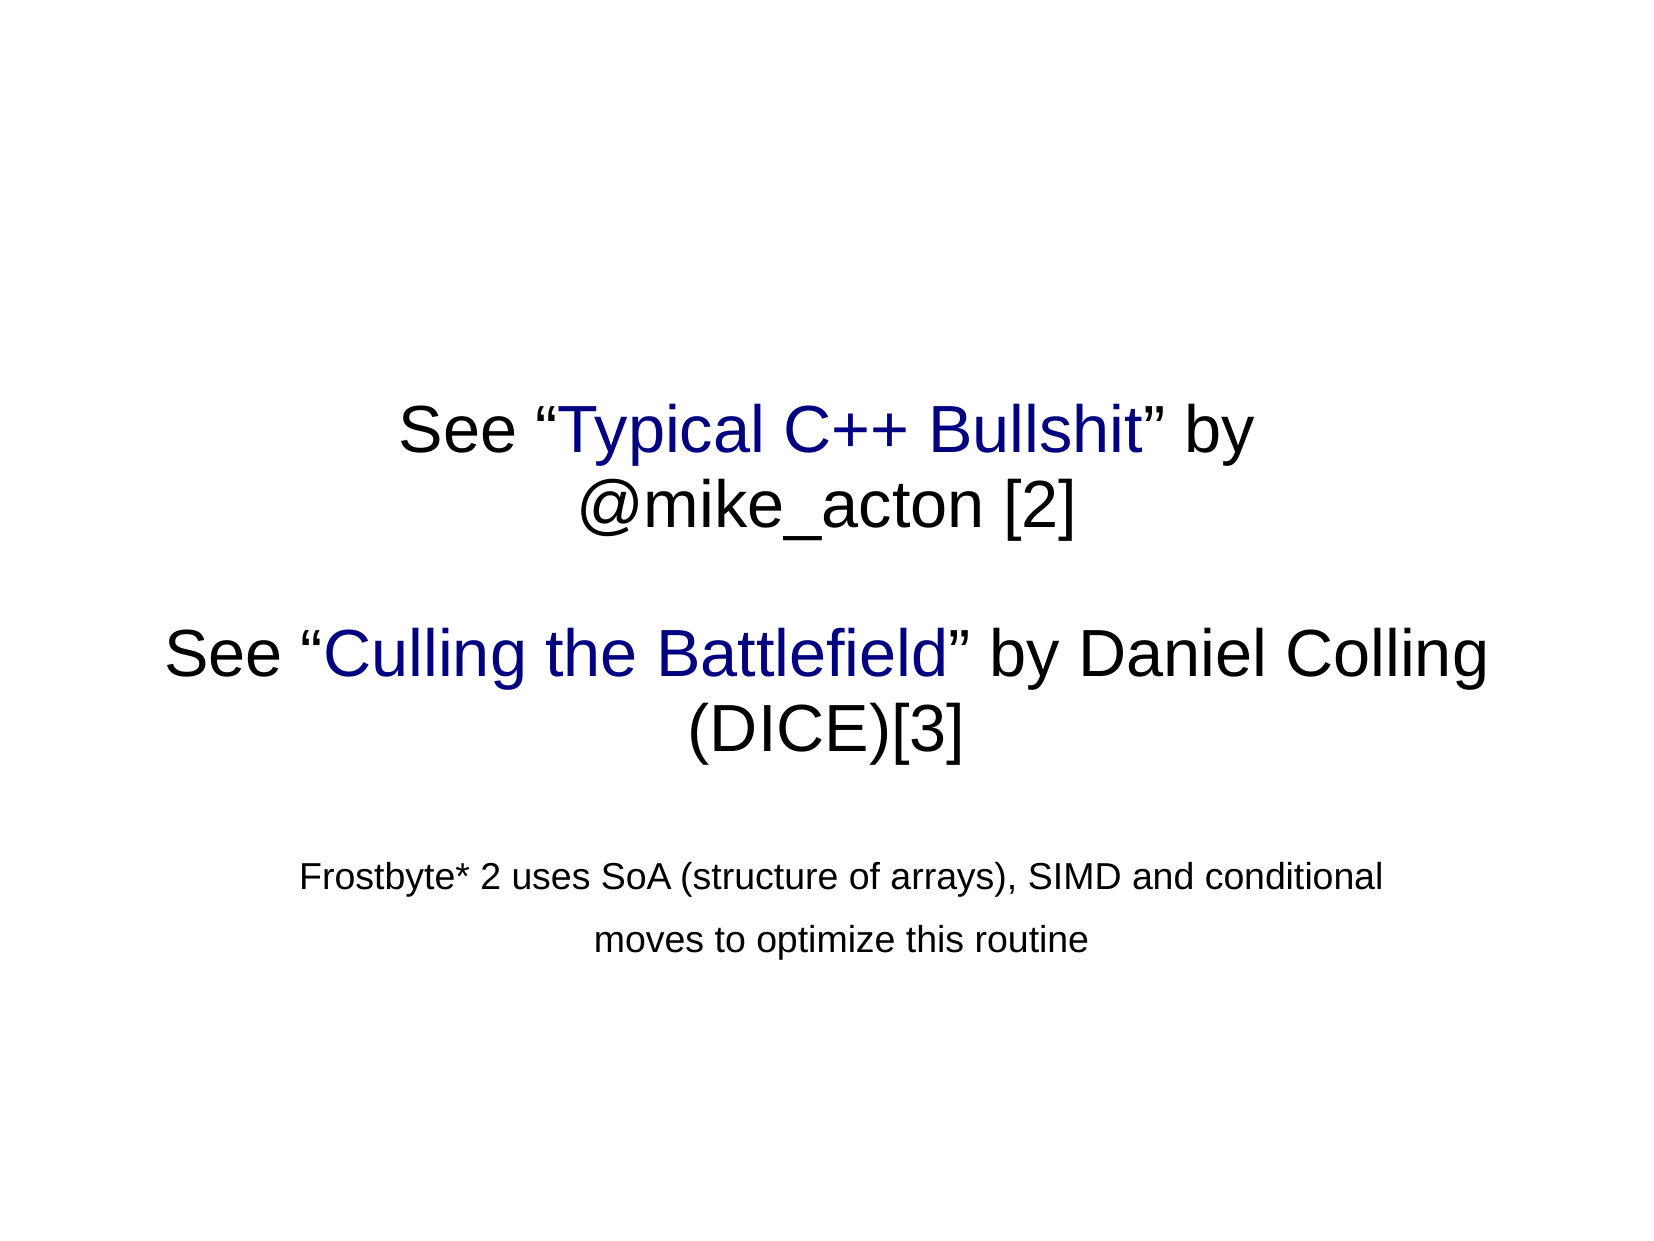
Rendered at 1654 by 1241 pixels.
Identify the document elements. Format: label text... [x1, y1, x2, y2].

subtitle See “Typical C++ Bullshit” by @mike_acton [2] See “Culling the Battlefield” by Daniel Colling (DICE)[3] [82, 49, 1571, 1109]
text_box Frostbyte* 2 uses SoA (structure of arrays), SIMD and conditional moves to optimize this routine [265, 826, 1418, 947]
